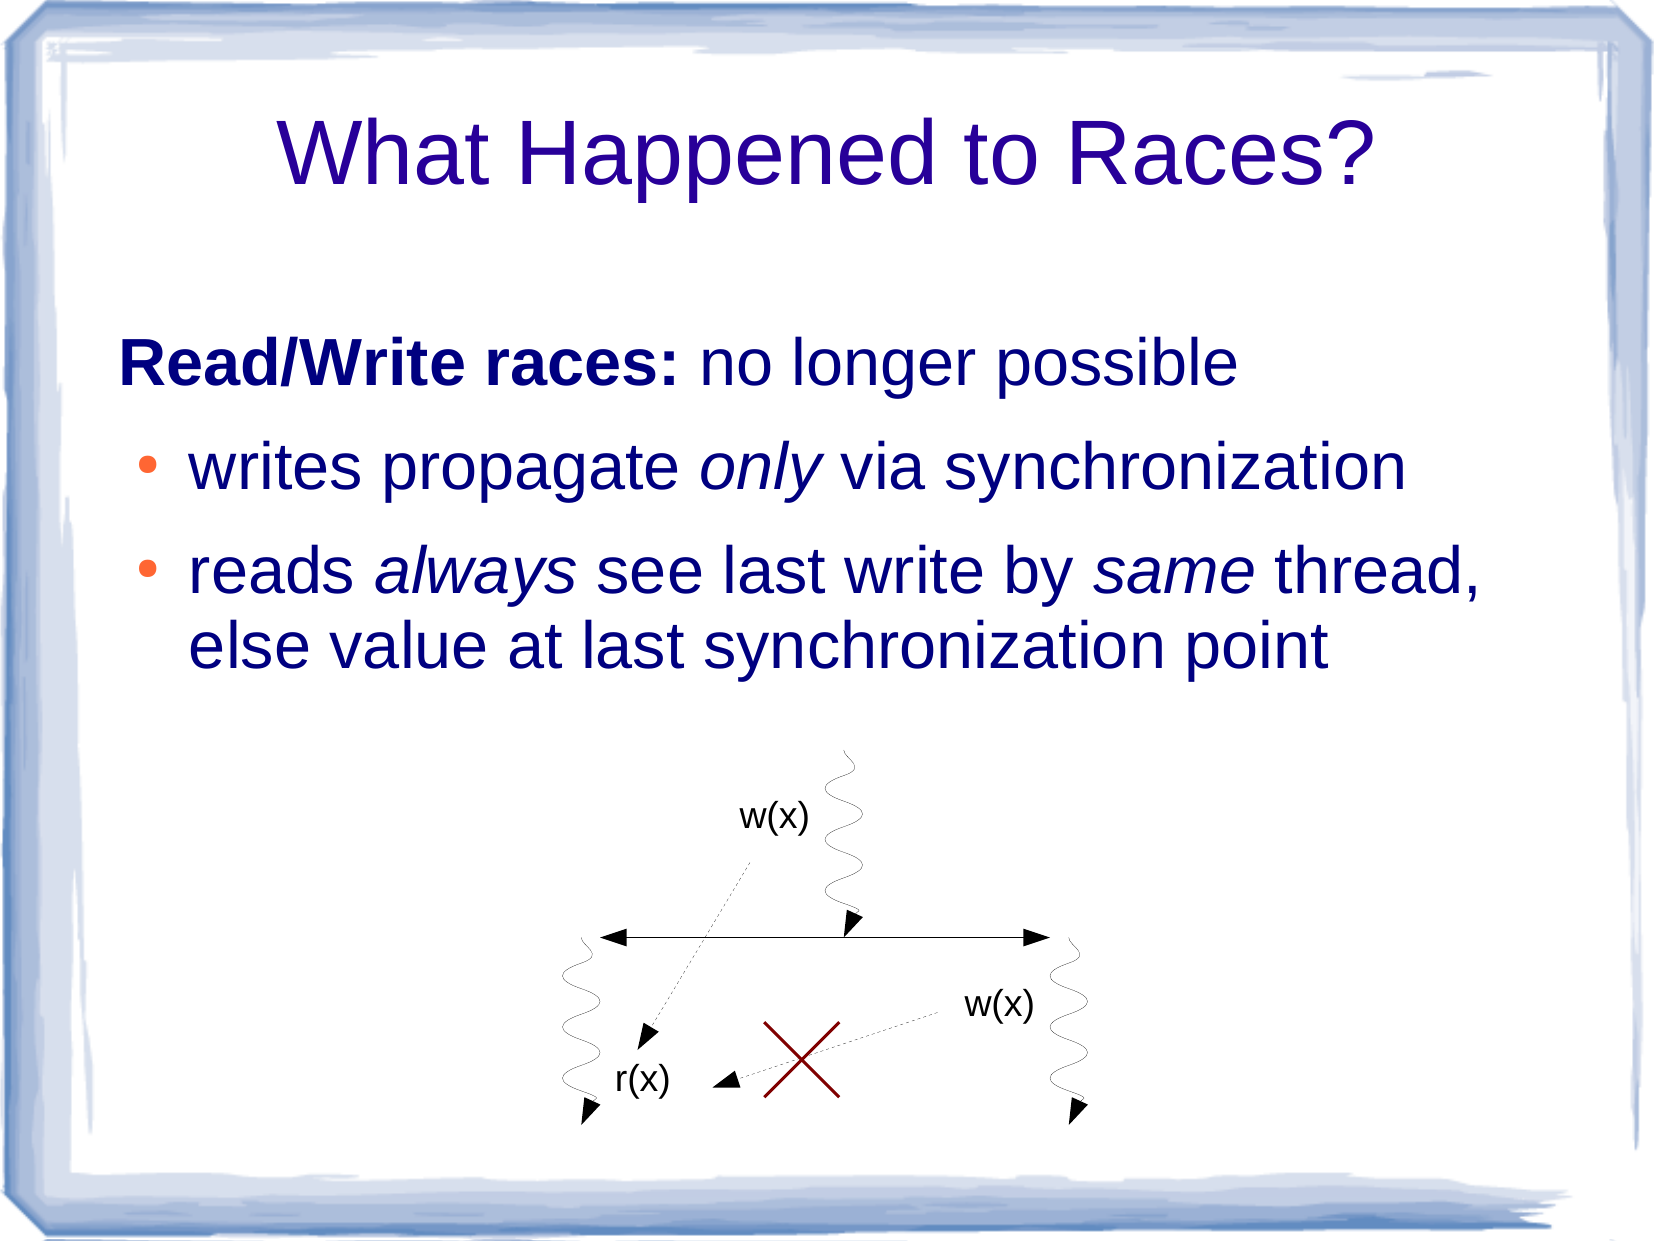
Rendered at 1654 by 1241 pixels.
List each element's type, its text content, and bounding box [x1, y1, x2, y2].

list Read/Write races: no longer possible writes propagate only via synchronization reads always see last write by same thread, else value at last synchronization point [118, 324, 1571, 990]
text_box r(x) [600, 1050, 751, 1127]
text_box w(x) [600, 787, 826, 902]
picture [0, 0, 1654, 1241]
title What Happened to Races? [82, 49, 1571, 257]
text_box w(x) [900, 975, 1051, 1032]
